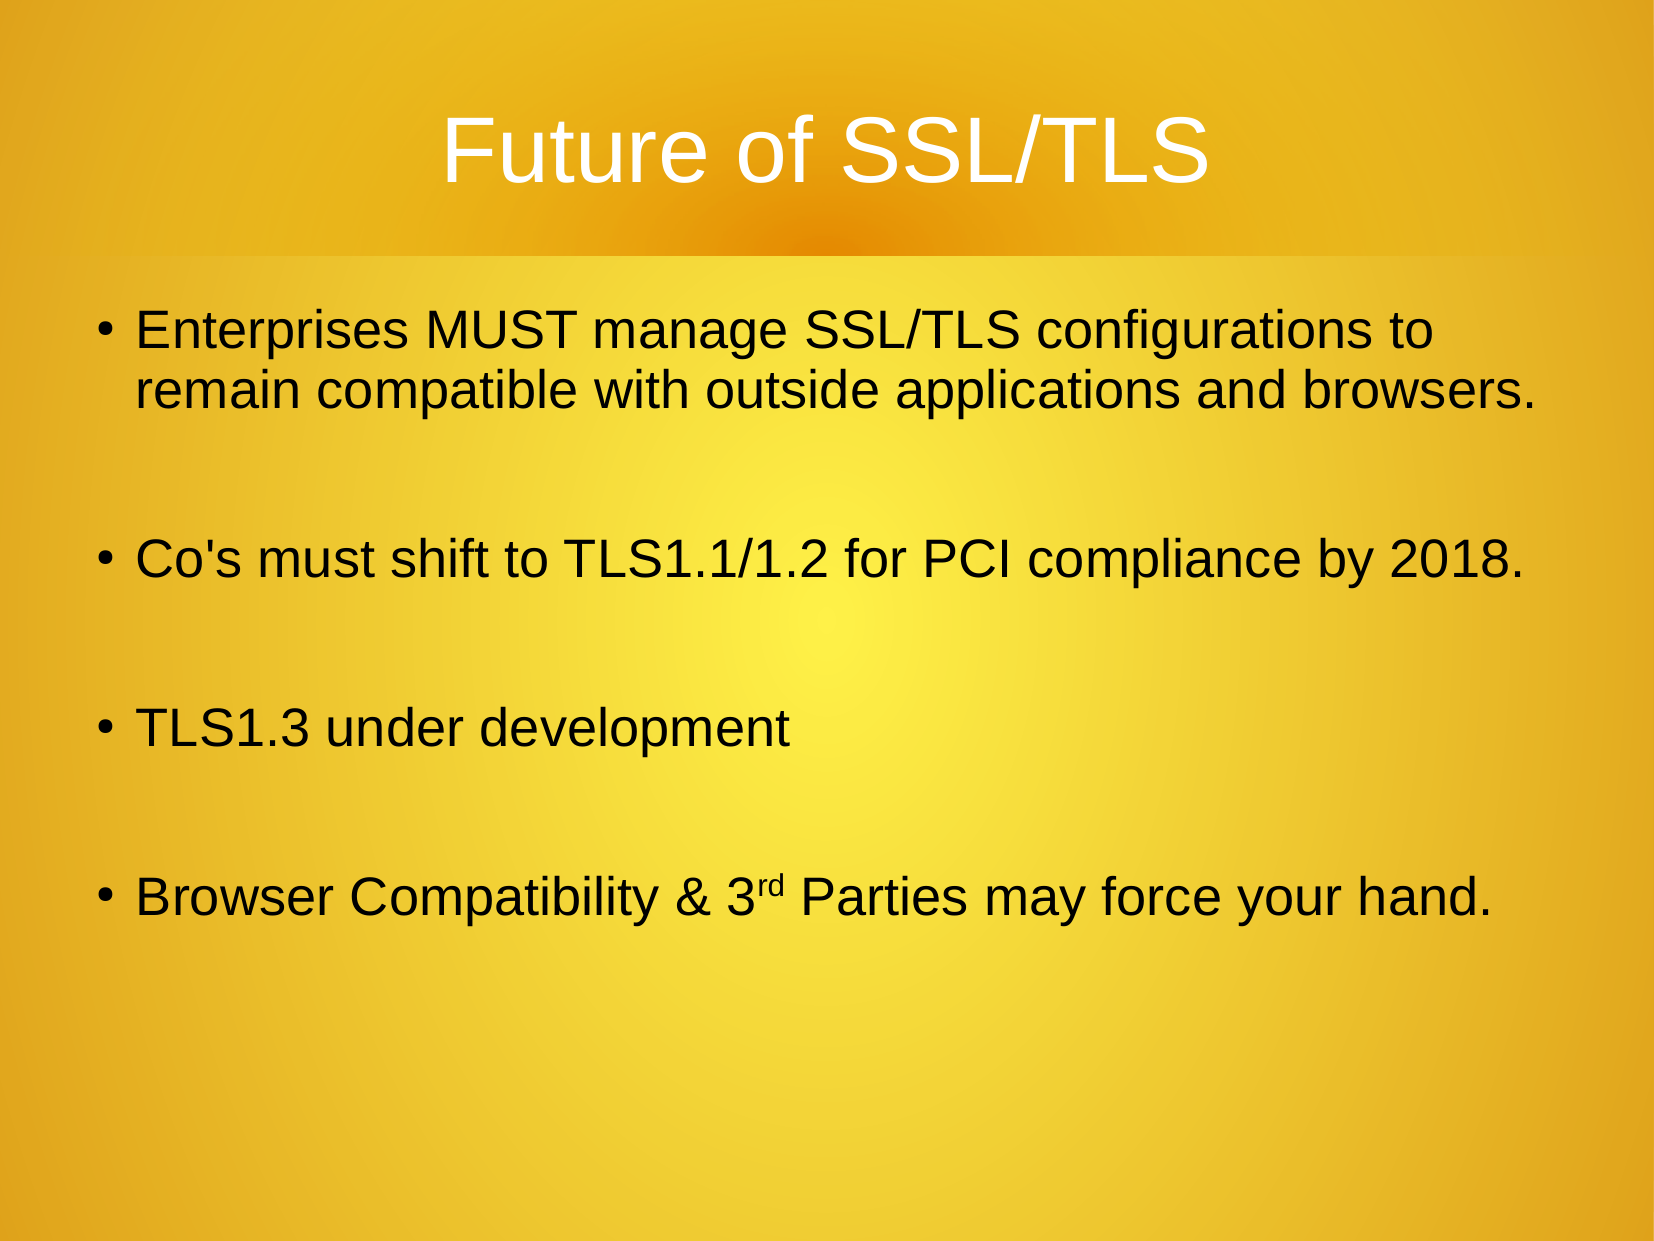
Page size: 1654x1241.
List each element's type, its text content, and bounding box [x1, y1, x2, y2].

list Enterprises MUST manage SSL/TLS configurations to remain compatible with outside applications and browsers. Co's must shift to TLS1.1/1.2 for PCI compliance by 2018. TLS1.3 under development Browser Compatibility & 3rd Parties may force your hand. [82, 299, 1571, 1019]
title Future of SSL/TLS [82, 47, 1571, 252]
